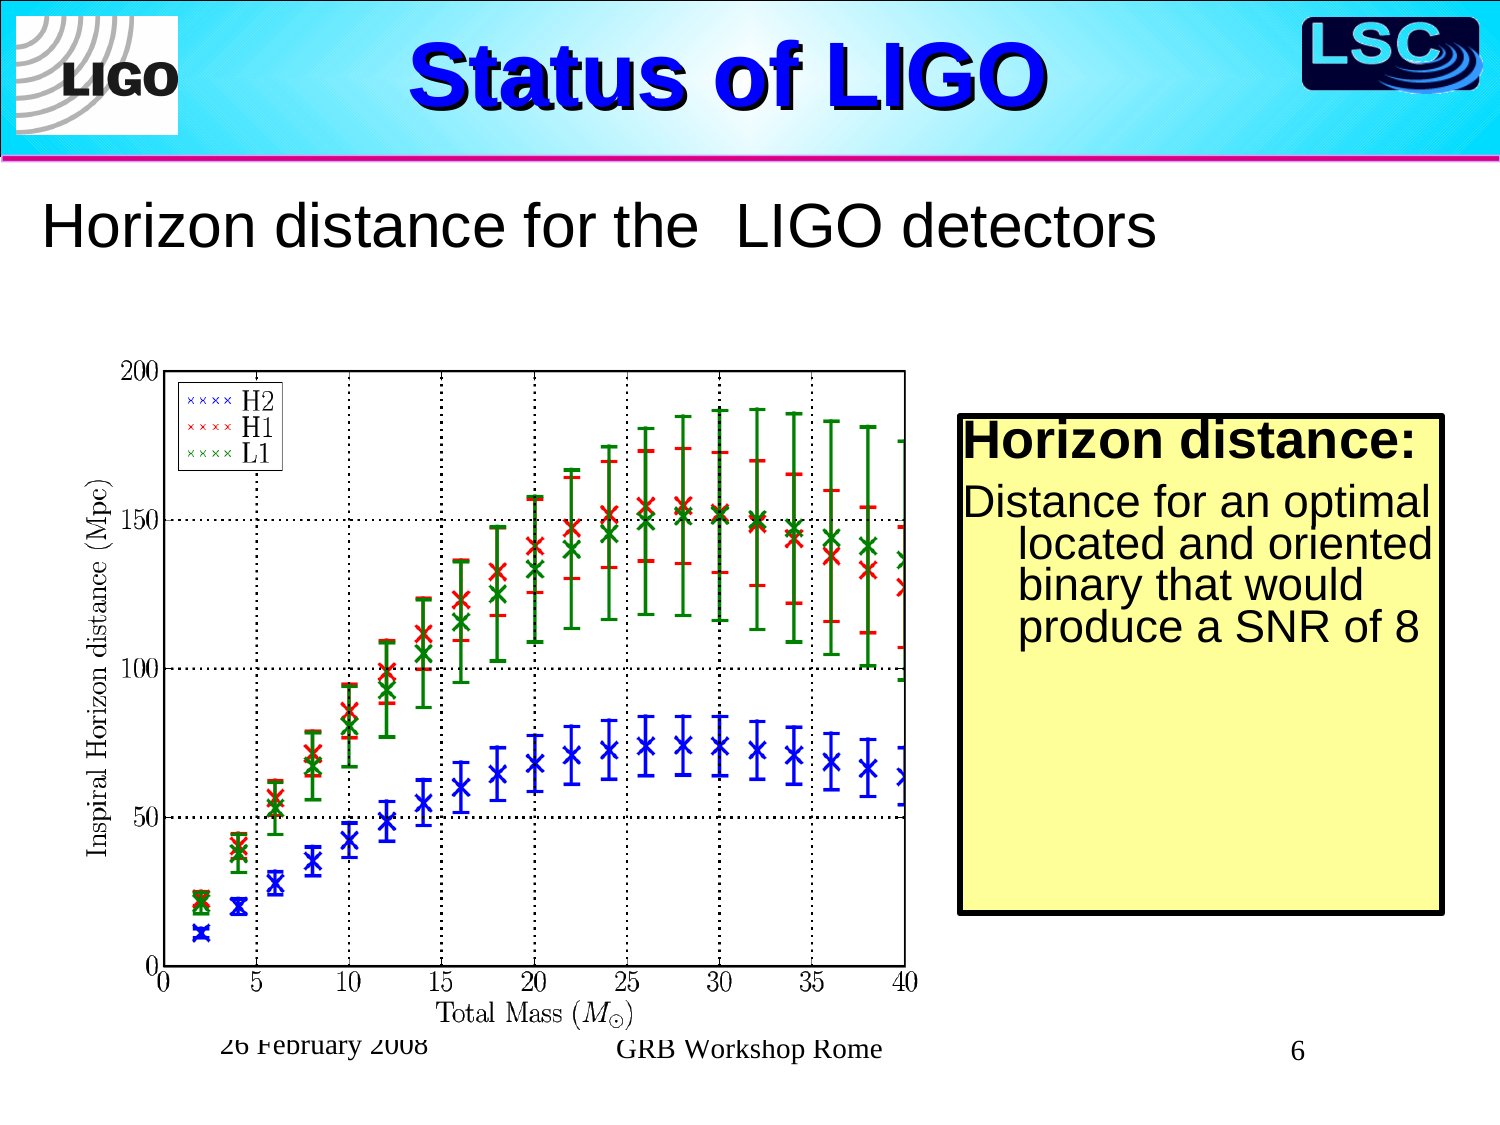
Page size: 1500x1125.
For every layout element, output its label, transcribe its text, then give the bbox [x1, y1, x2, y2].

list Horizon distance for the LIGO detectors [41, 202, 1473, 990]
picture [1302, 17, 1483, 94]
list Horizon distance: Distance for an optimal located and oriented binary that would produce a SNR of 8 [959, 415, 1443, 914]
title Status of LIGO [210, 12, 1246, 152]
picture [44, 296, 1000, 1040]
